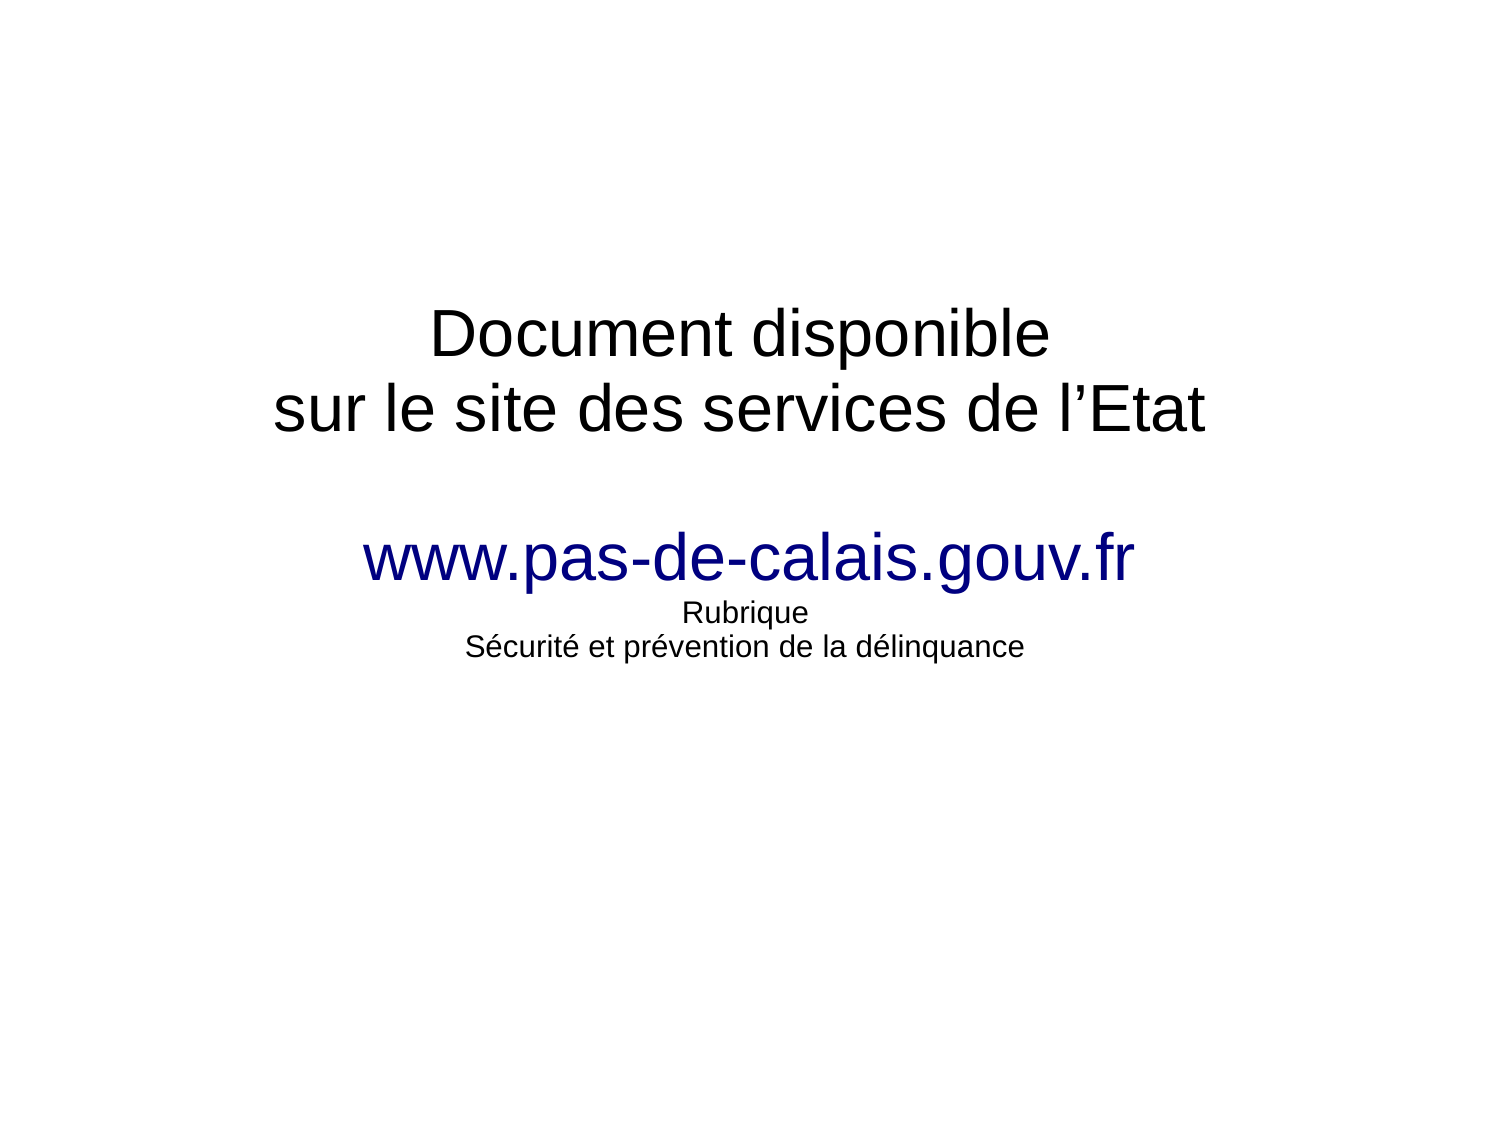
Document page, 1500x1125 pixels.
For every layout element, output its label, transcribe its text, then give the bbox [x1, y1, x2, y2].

subtitle Document disponible sur le site des services de l’Etat www.pas-de-calais.gouv.fr Rubrique Sécurité et prévention de la délinquance [75, 44, 1425, 916]
